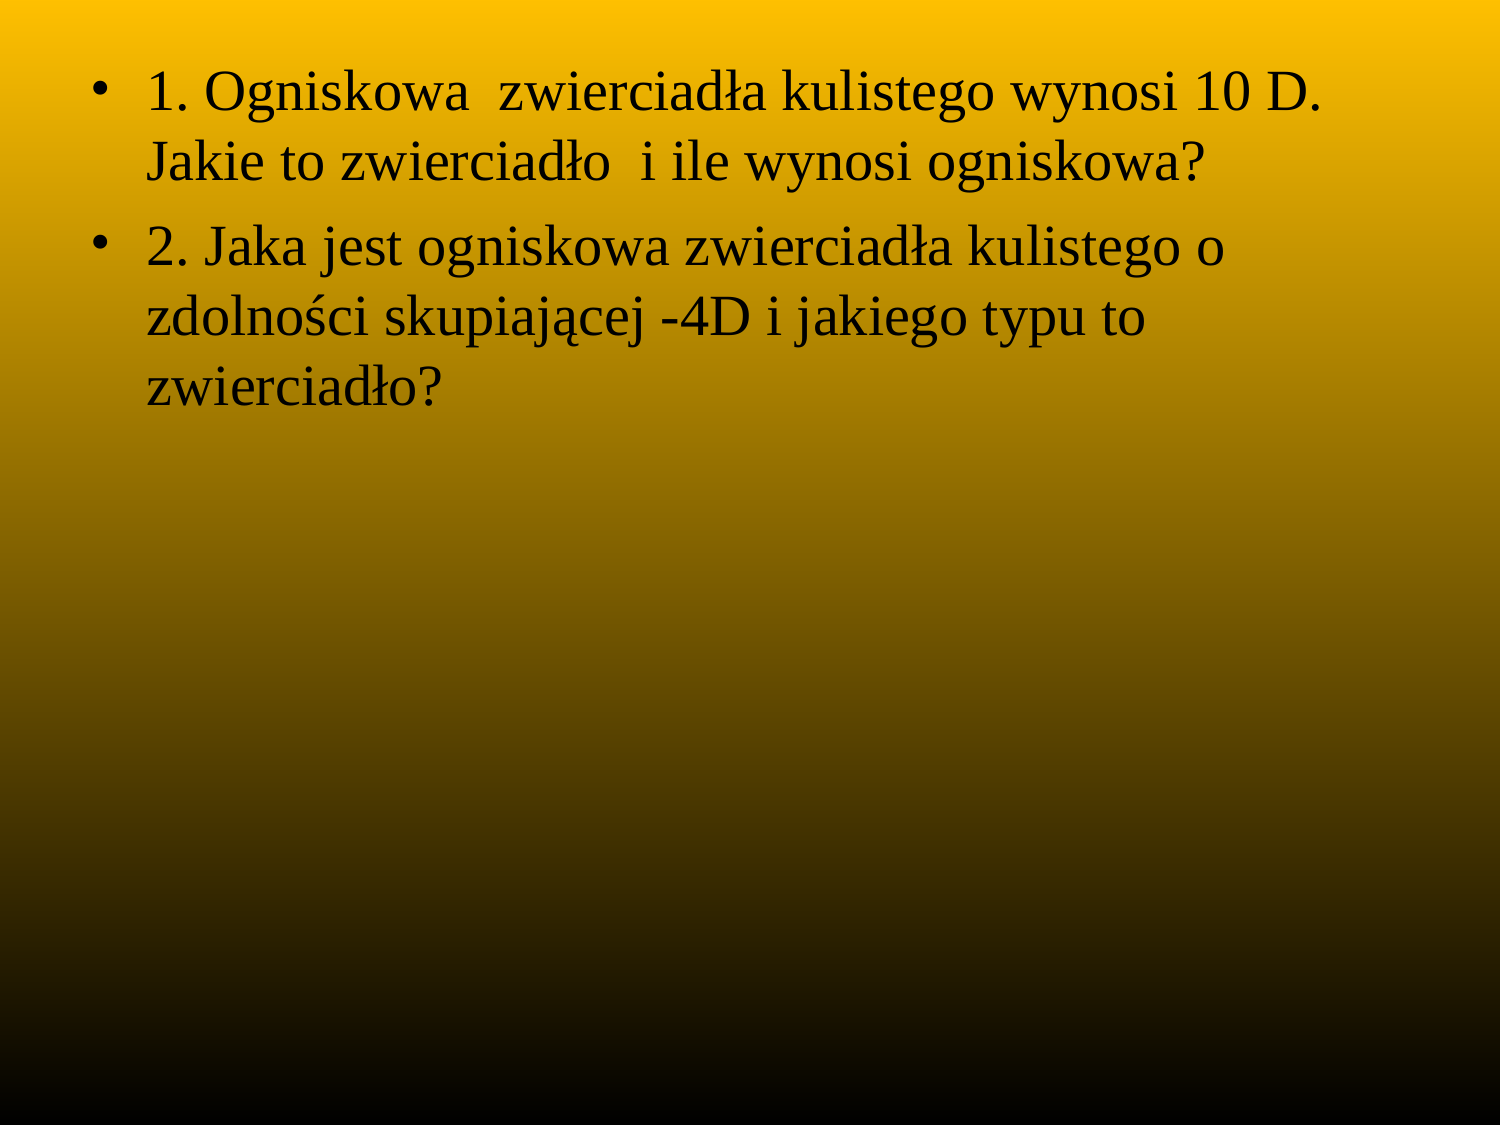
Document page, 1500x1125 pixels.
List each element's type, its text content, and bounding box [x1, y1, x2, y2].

text_box 1. Ogniskowa zwierciadła kulistego wynosi 10 D. Jakie to zwierciadło i ile wynosi ogniskowa? 2. Jaka jest ogniskowa zwierciadła kulistego o zdolności skupiającej -4D i jakiego typu to zwierciadło? [75, 45, 1426, 1006]
